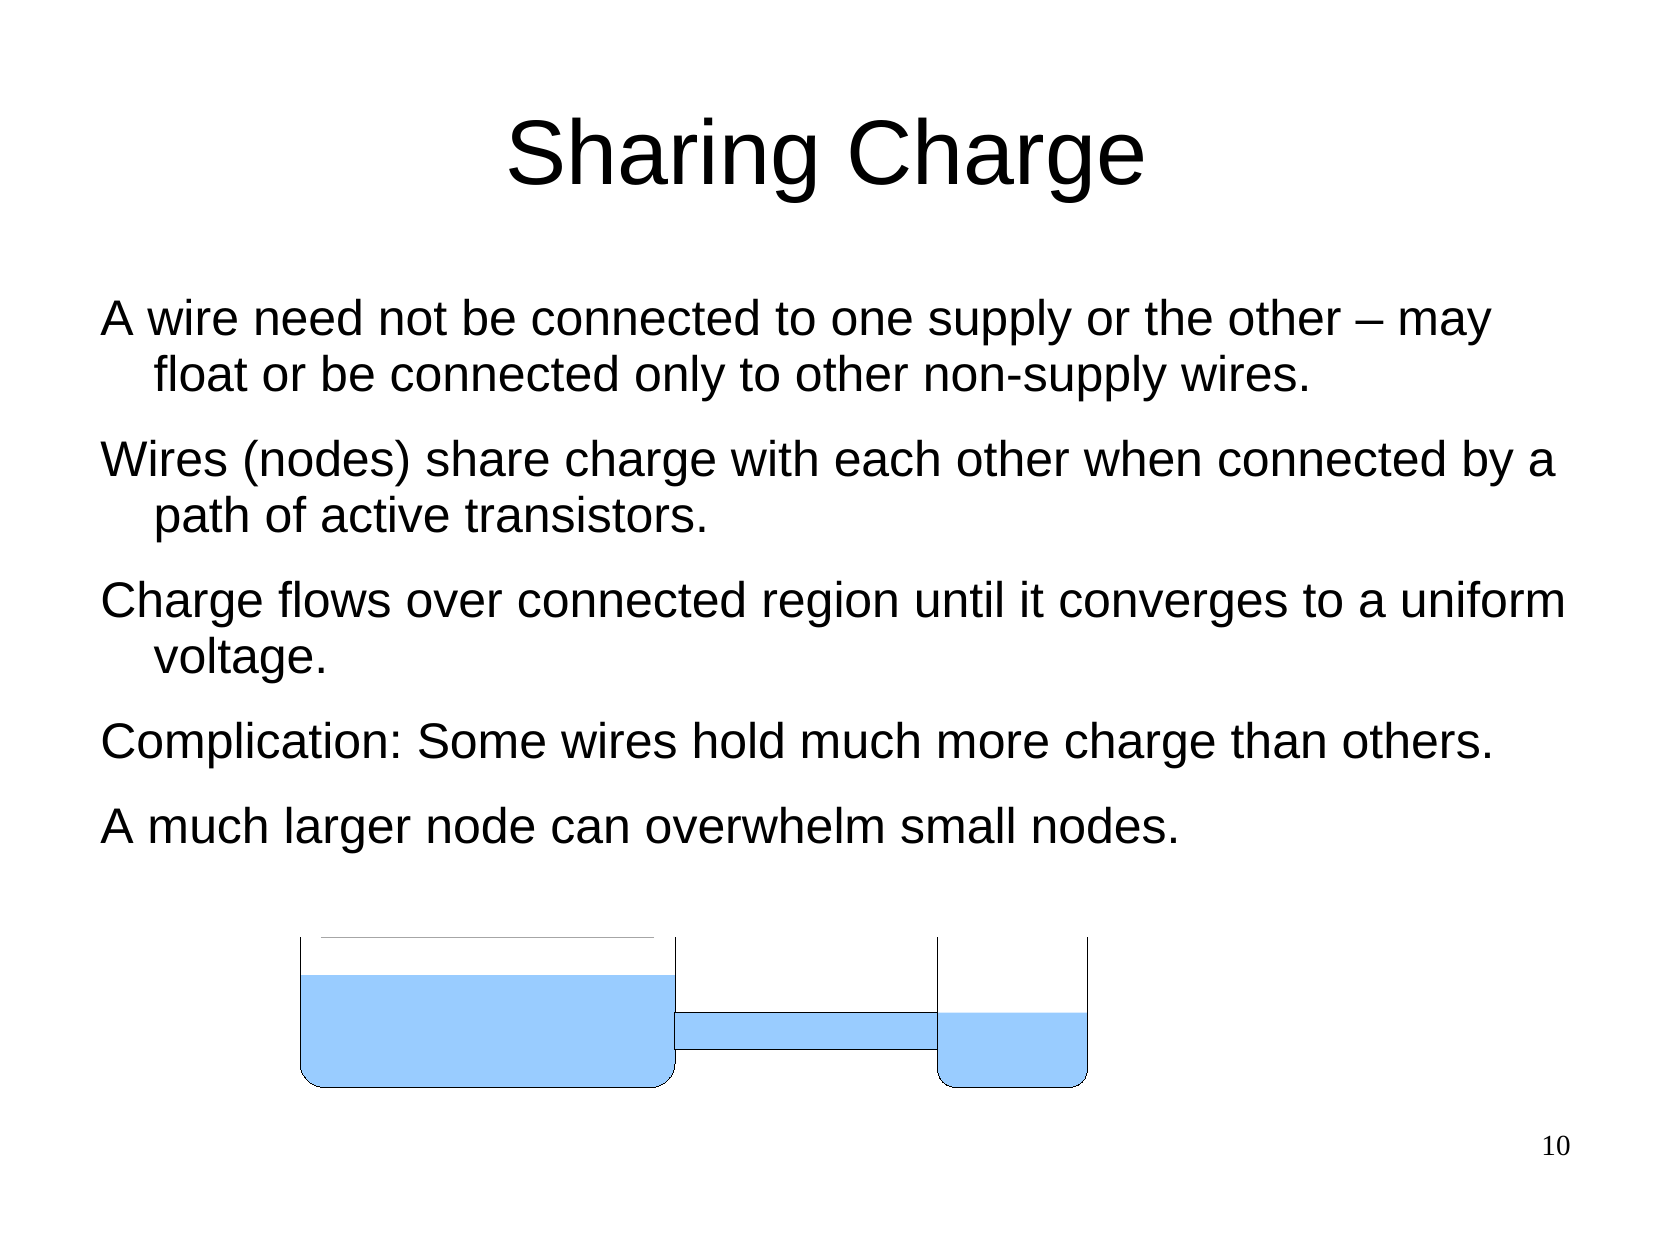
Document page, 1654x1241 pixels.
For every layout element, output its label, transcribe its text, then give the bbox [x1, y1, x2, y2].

list A wire need not be connected to one supply or the other – may float or be connected only to other non-supply wires. Wires (nodes) share charge with each other when connected by a path of active transistors. Charge flows over connected region until it converges to a uniform voltage. Complication: Some wires hold much more charge than others. A much larger node can overwhelm small nodes. [82, 290, 1571, 1094]
title Sharing Charge [82, 56, 1571, 250]
text_box [300, 937, 1088, 1088]
